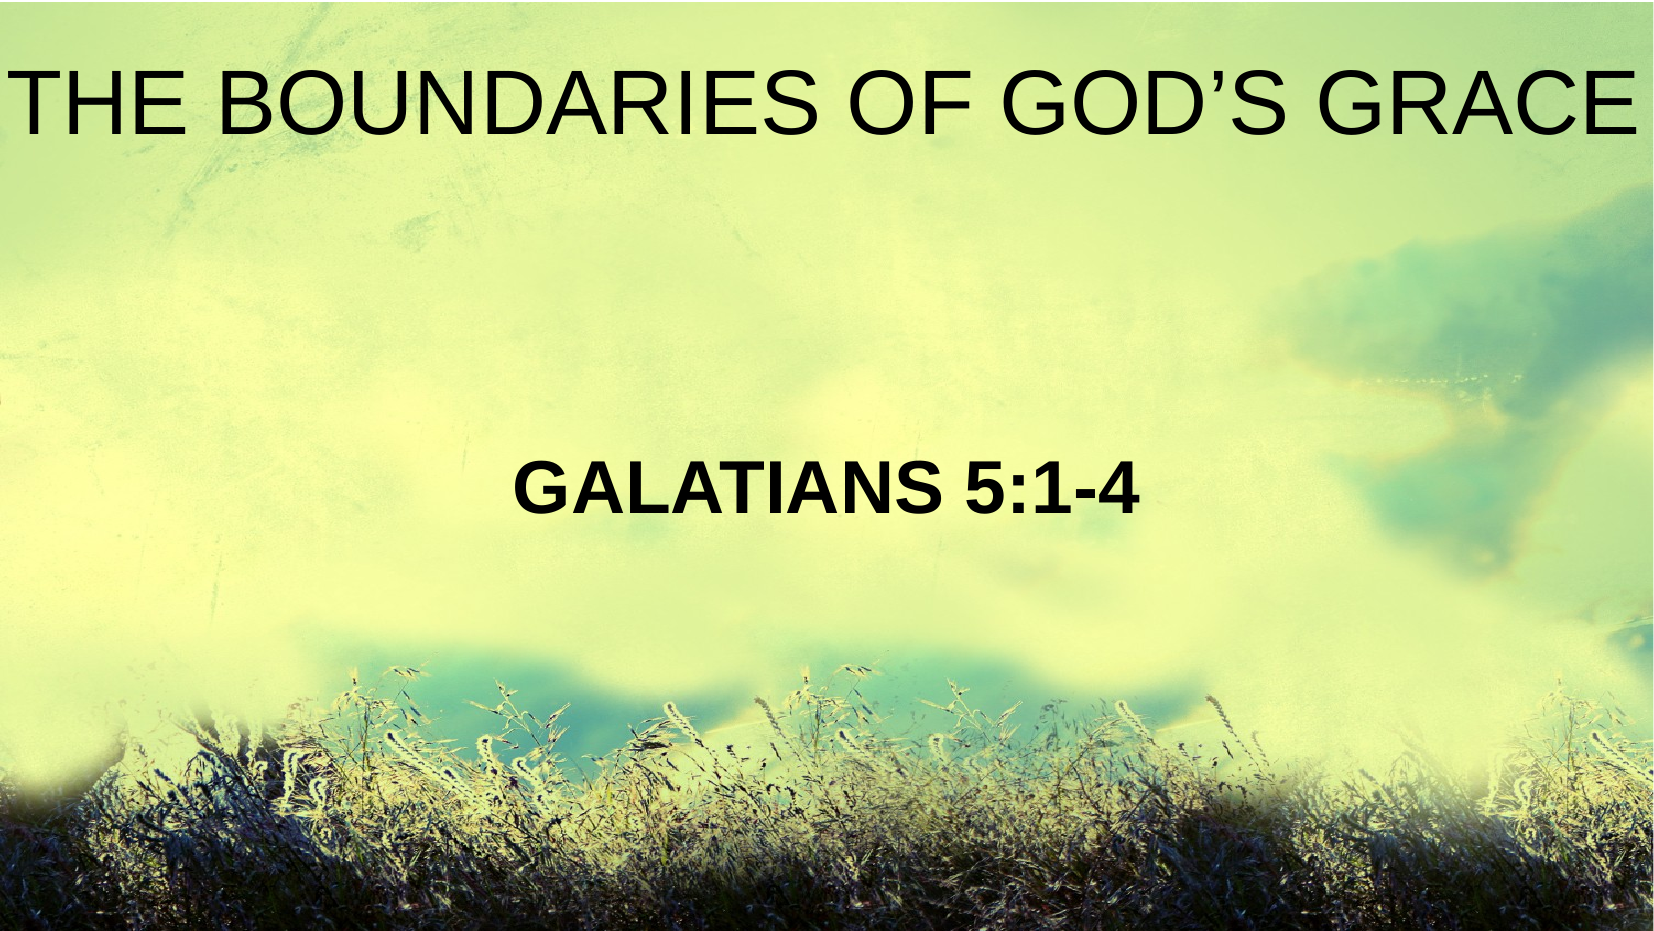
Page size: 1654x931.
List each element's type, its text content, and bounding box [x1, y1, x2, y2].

title THE BOUNDARIES OF GOD’S GRACE [0, 0, 1651, 206]
subtitle GALATIANS 5:1-4 [82, 217, 1571, 758]
picture [0, 2, 1654, 931]
